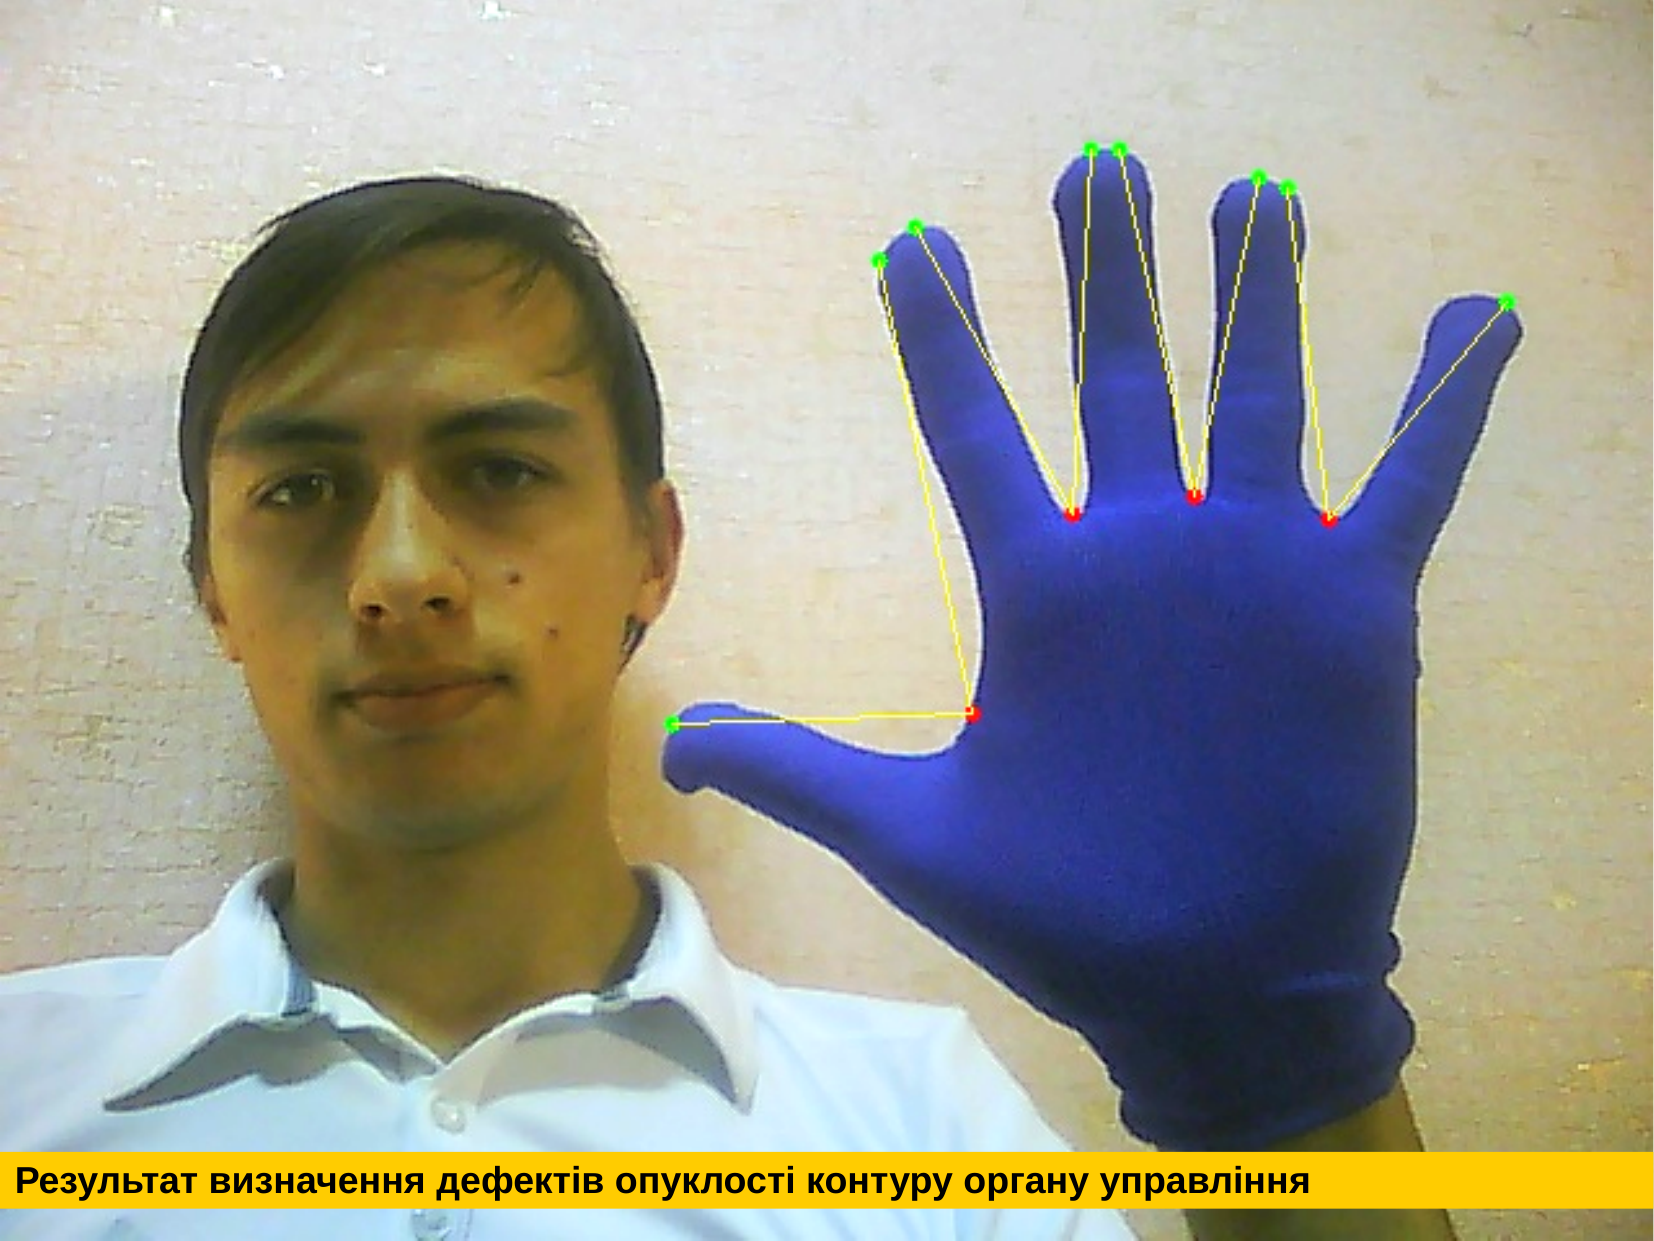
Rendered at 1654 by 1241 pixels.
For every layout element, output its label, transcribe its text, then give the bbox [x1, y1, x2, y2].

picture [0, 1209, 1654, 1241]
text_box Результат визначення дефектів опуклості контуру органу управління [0, 1151, 1654, 1209]
picture [0, 0, 1654, 1151]
